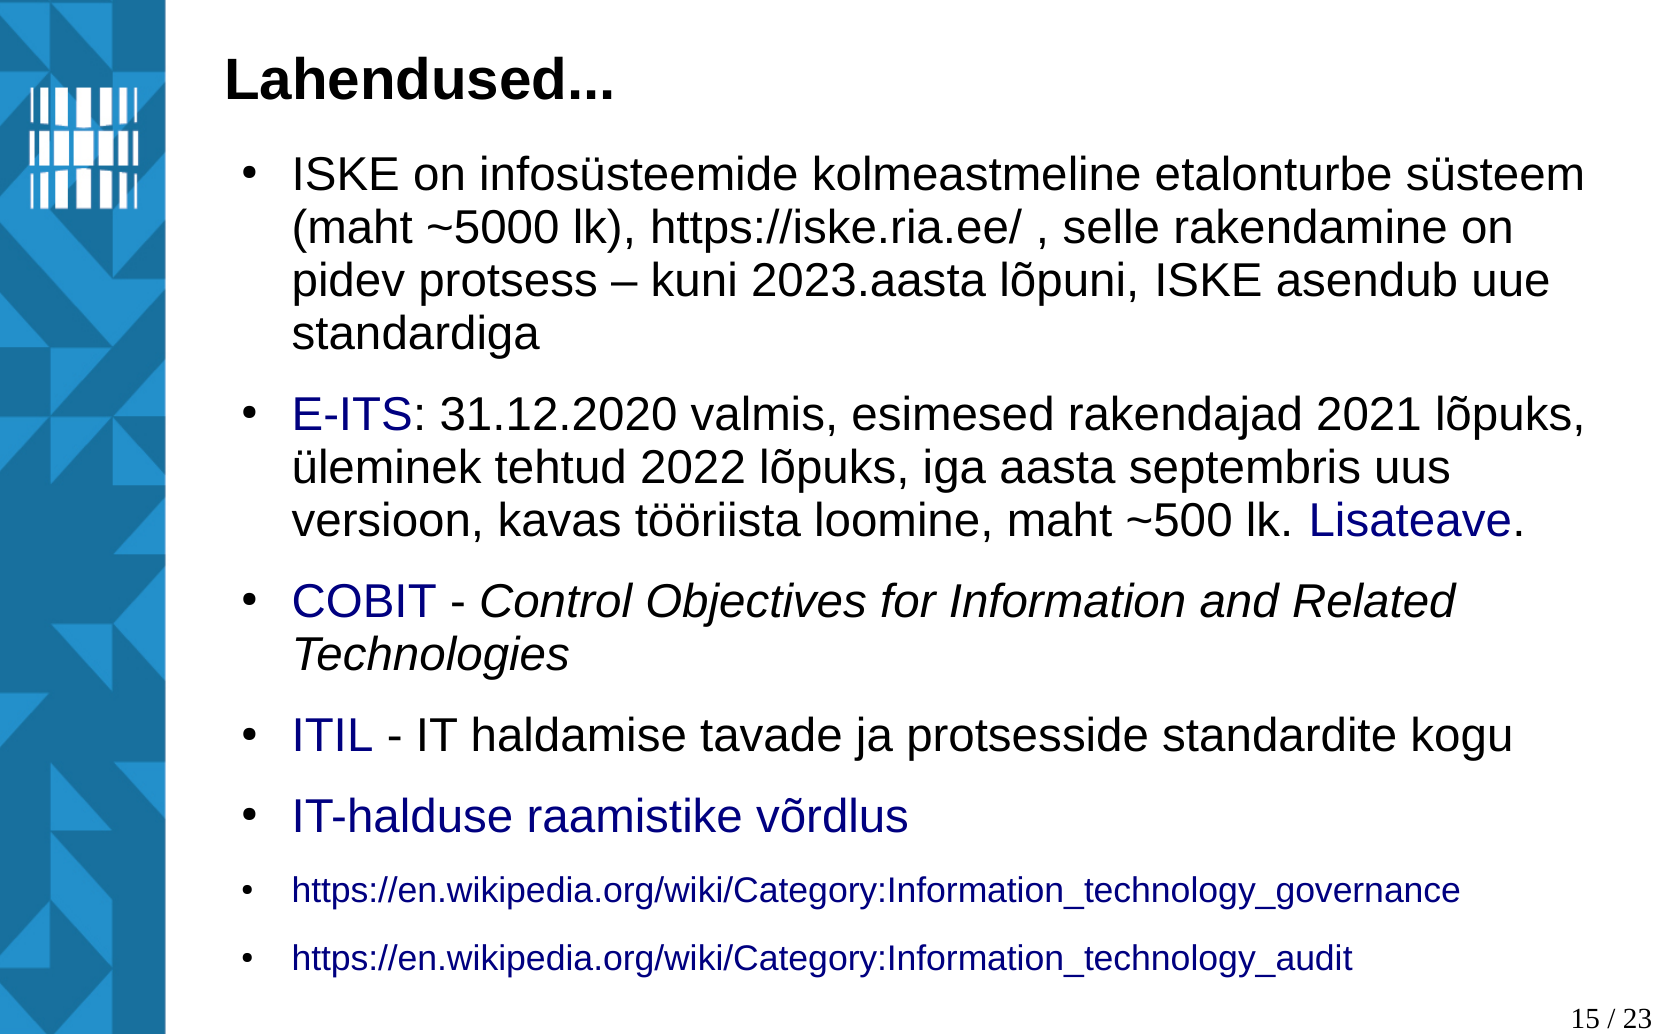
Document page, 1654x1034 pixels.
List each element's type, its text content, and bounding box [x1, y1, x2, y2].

title Lahendused... [224, 41, 1571, 119]
list ISKE on infosüsteemide kolmeastmeline etalonturbe süsteem (maht ~5000 lk), https://iske.ria.ee/ , selle rakendamine on pidev protsess – kuni 2023.aasta lõpuni, ISKE asendub uue standardiga E-ITS: 31.12.2020 valmis, esimesed rakendajad 2021 lõpuks, üleminek tehtud 2022 lõpuks, iga aasta septembris uus versioon, kavas tööriista loomine, maht ~500 lk. Lisateave. COBIT - Control Objectives for Information and Related Technologies ITIL - IT haldamise tavade ja protsesside standardite kogu IT-halduse raamistike võrdlus https://en.wikipedia.org/wiki/Category:Information_technology_governance https://en.wikipedia.org/wiki/Category:Information_technology_audit [224, 147, 1607, 993]
